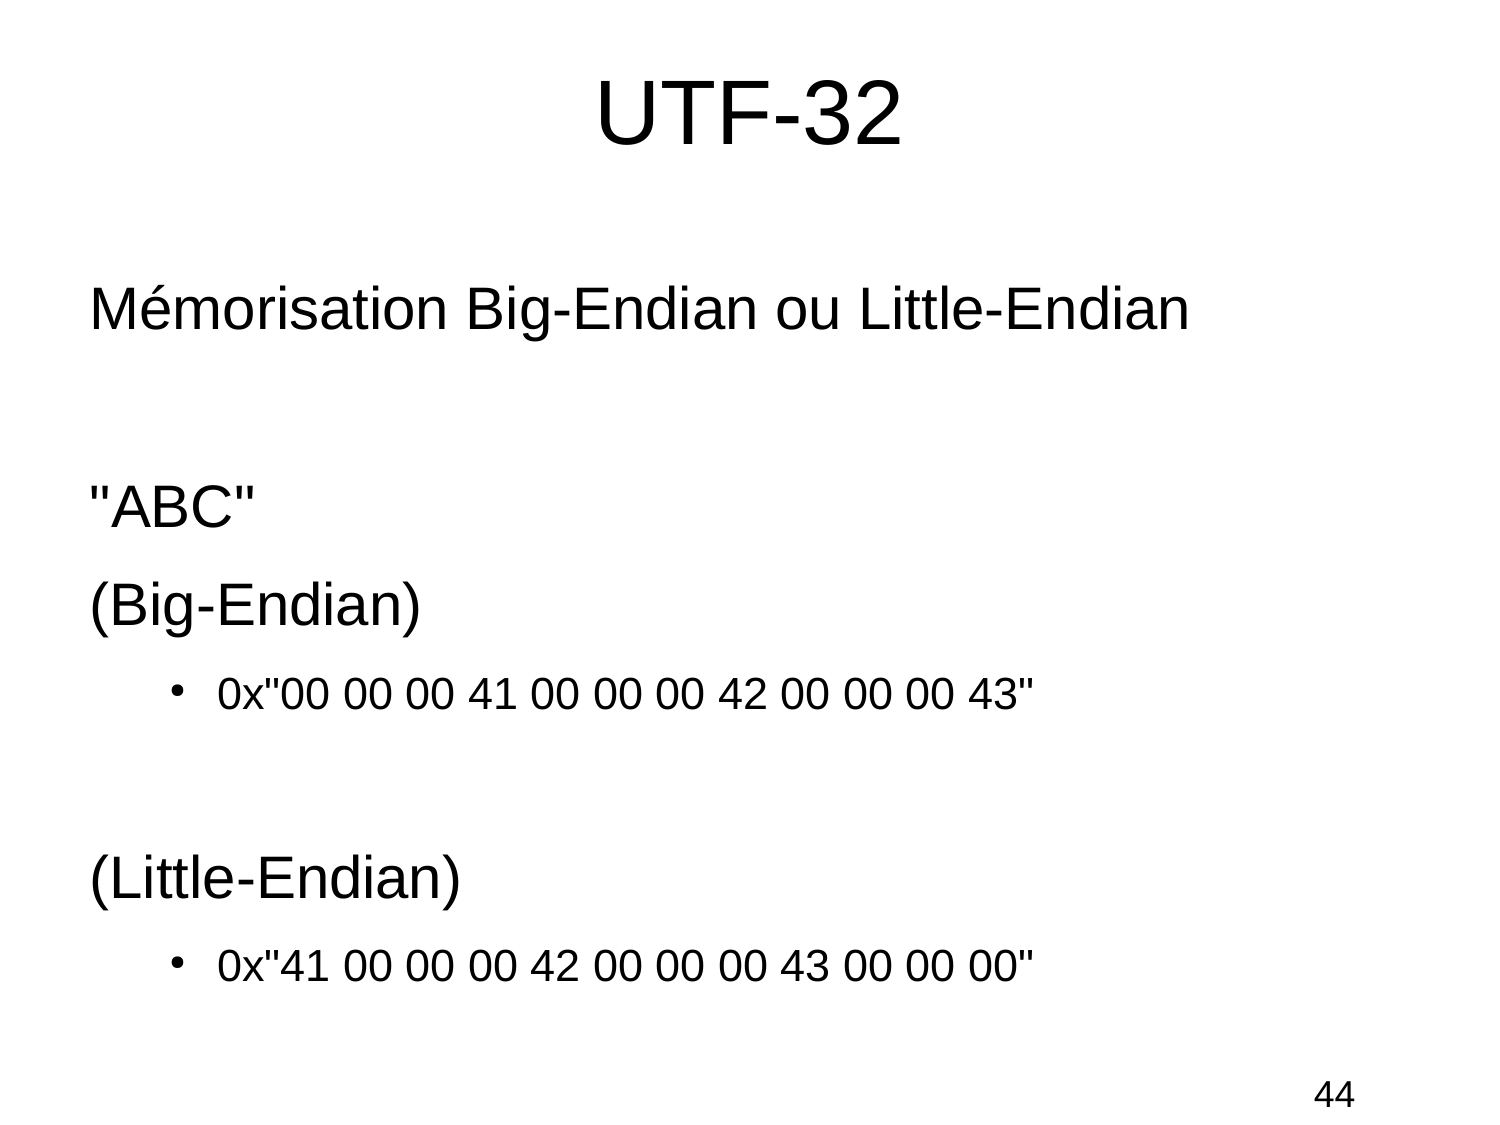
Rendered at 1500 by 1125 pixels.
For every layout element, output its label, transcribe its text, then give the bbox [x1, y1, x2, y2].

list Mémorisation Big-Endian ou Little-Endian "ABC" (Big-Endian) 0x"00 00 00 41 00 00 00 42 00 00 00 43" (Little-Endian) 0x"41 00 00 00 42 00 00 00 43 00 00 00" [75, 262, 1425, 1005]
title UTF-32 [75, 45, 1425, 233]
